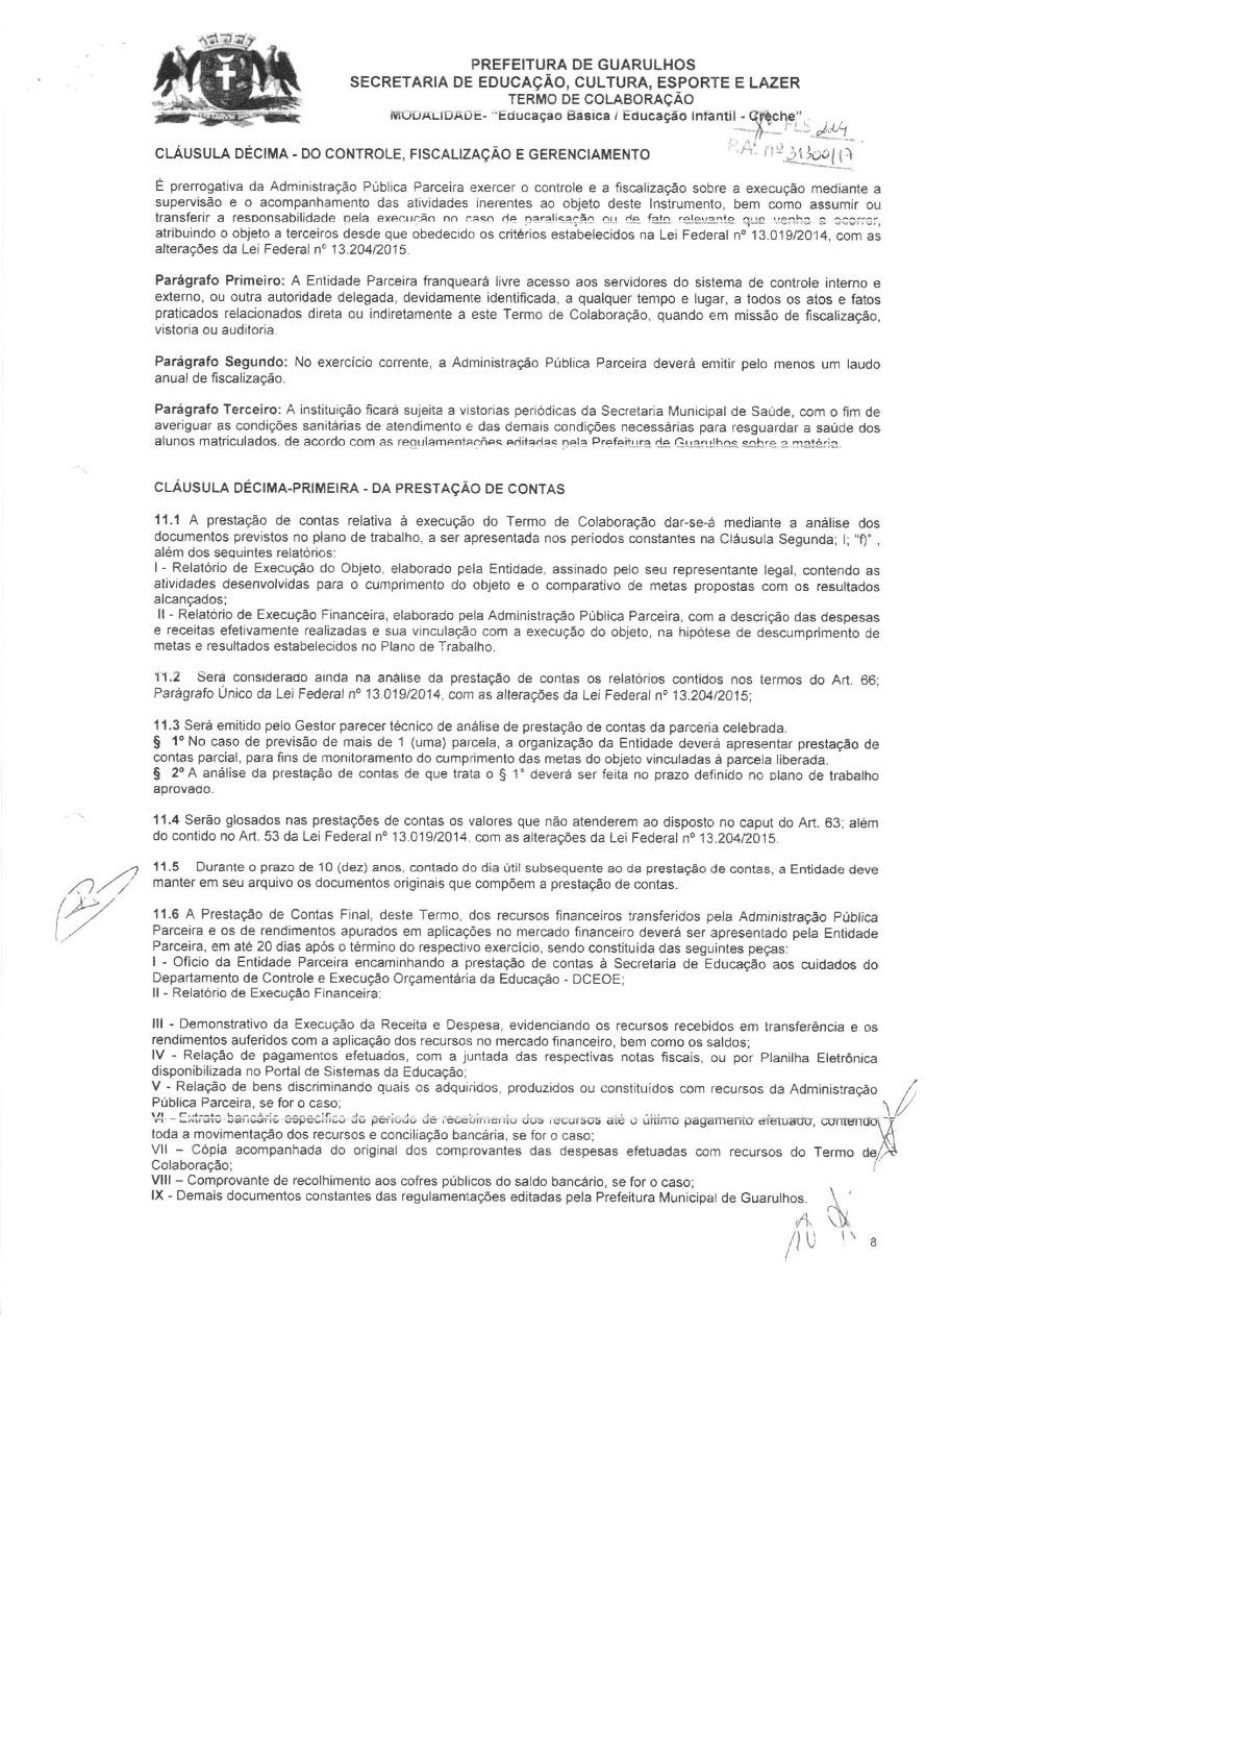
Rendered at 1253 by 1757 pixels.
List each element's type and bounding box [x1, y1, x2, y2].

text_box [0, 0, 1250, 1753]
